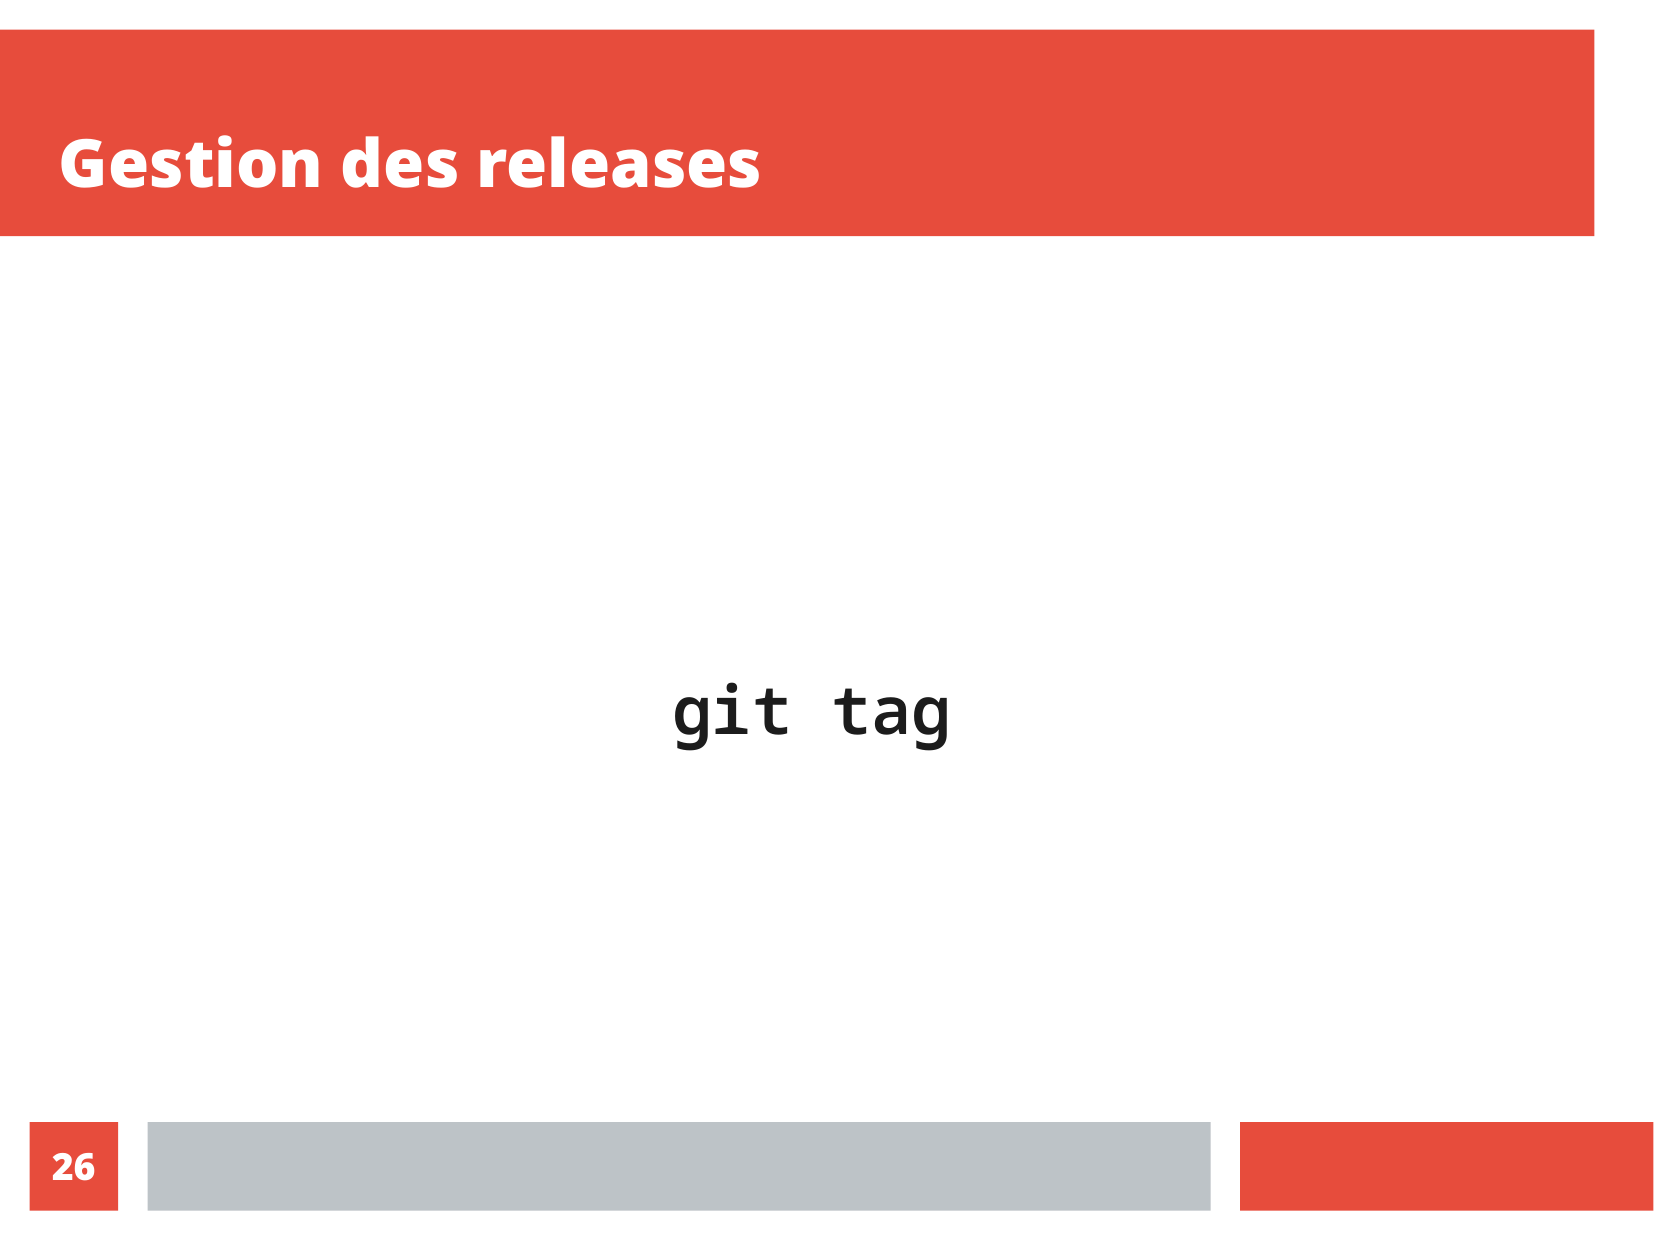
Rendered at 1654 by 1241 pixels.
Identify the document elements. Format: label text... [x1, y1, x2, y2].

title Gestion des releases [59, 59, 1595, 207]
list git tag [59, 324, 1565, 1093]
